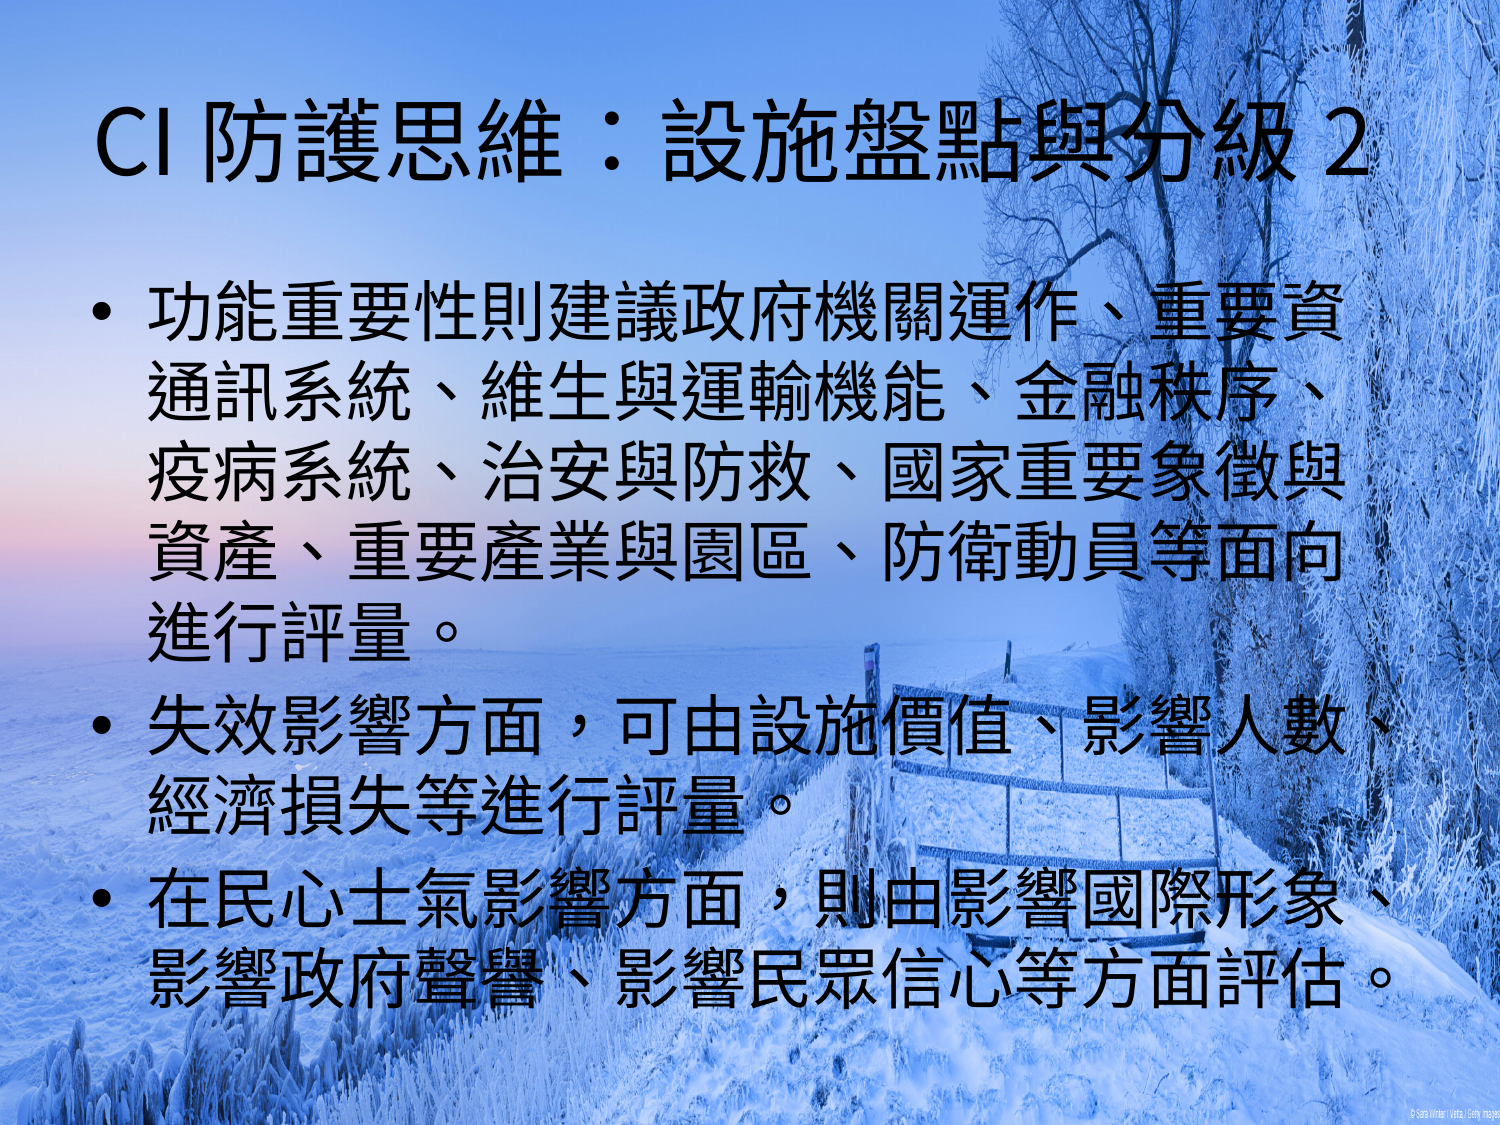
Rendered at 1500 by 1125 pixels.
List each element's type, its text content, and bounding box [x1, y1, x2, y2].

list 功能重要性則建議政府機關運作、重要資通訊系統、維生與運輸機能、金融秩序、疫病系統、治安與防救、國家重要象徵與資產、重要產業與園區、防衛動員等面向進行評量。 失效影響方面，可由設施價值、影響人數、經濟損失等進行評量。 在民心士氣影響方面，則由影響國際形象、影響政府聲譽、影響民眾信心等方面評估。 [75, 262, 1425, 1059]
title CI防護思維：設施盤點與分級2 [41, 45, 1425, 233]
picture [0, 0, 1500, 1125]
